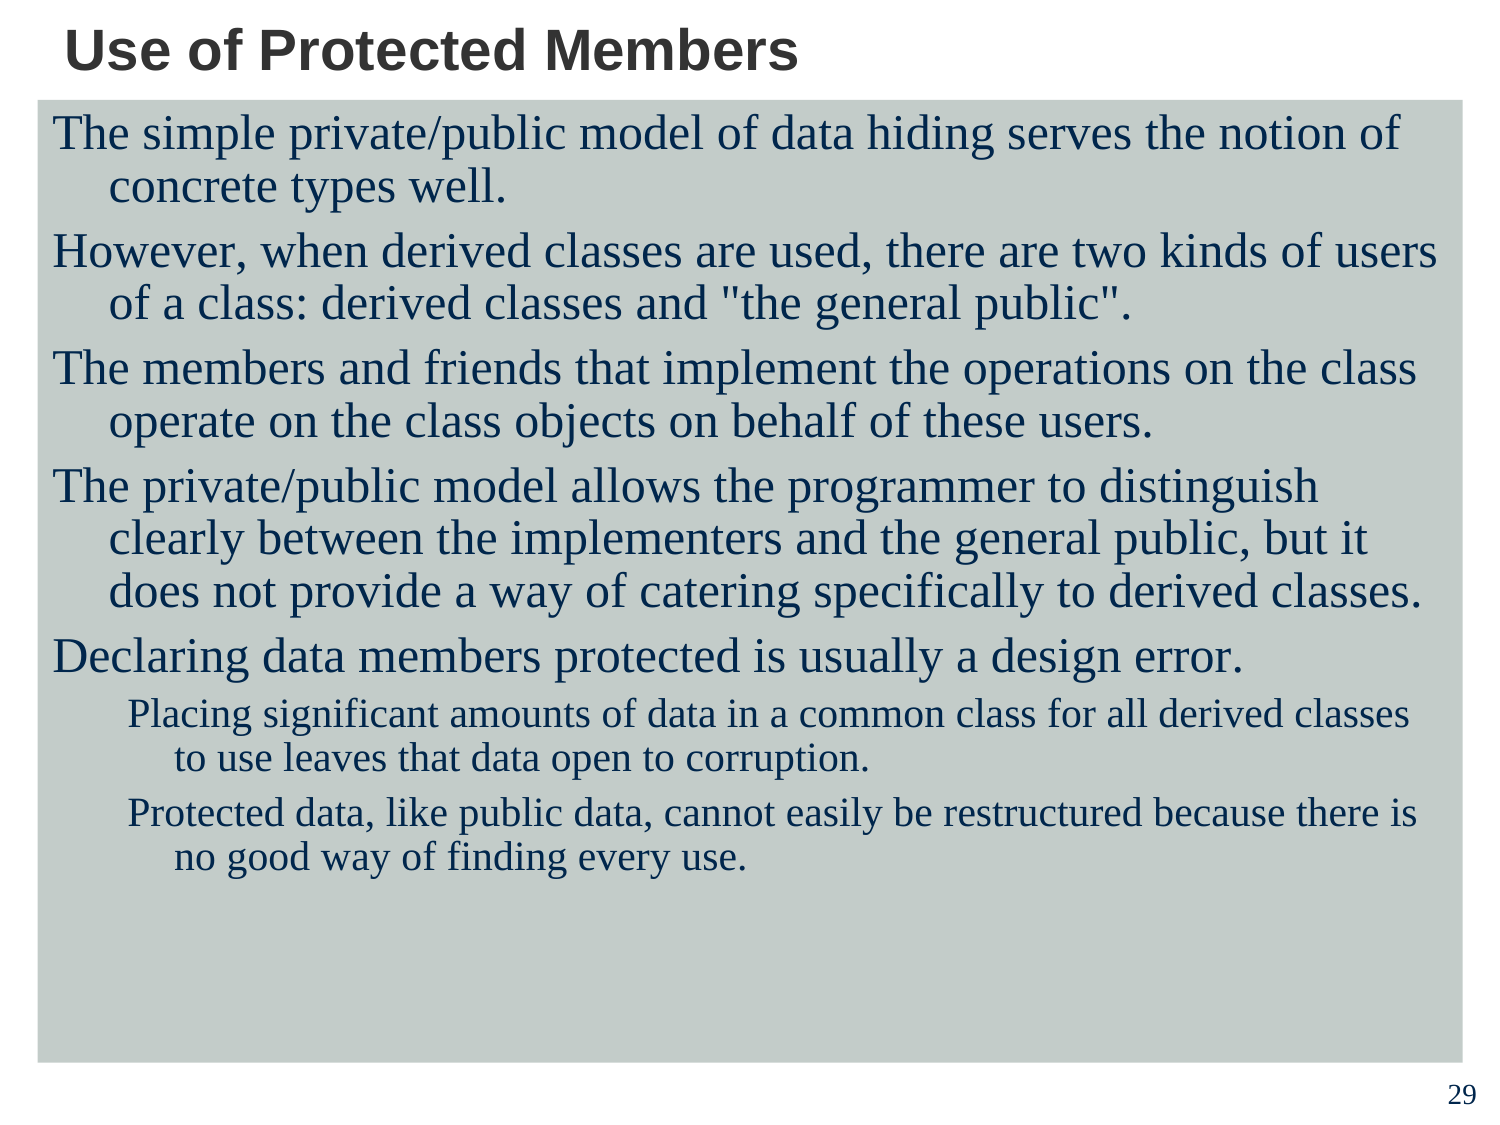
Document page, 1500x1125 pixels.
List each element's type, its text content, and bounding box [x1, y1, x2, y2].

title Use of Protected Members [50, 0, 1450, 91]
list The simple private/public model of data hiding serves the notion of concrete types well. However, when derived classes are used, there are two kinds of users of a class: derived classes and "the general public". The members and friends that implement the operations on the class operate on the class objects on behalf of these users. The private/public model allows the programmer to distinguish clearly between the implementers and the general public, but it does not provide a way of catering specifically to derived classes. Declaring data members protected is usually a design error. Placing significant amounts of data in a common class for all derived classes to use leaves that data open to corruption. Protected data, like public data, cannot easily be restructured because there is no good way of finding every use. [37, 99, 1463, 1063]
